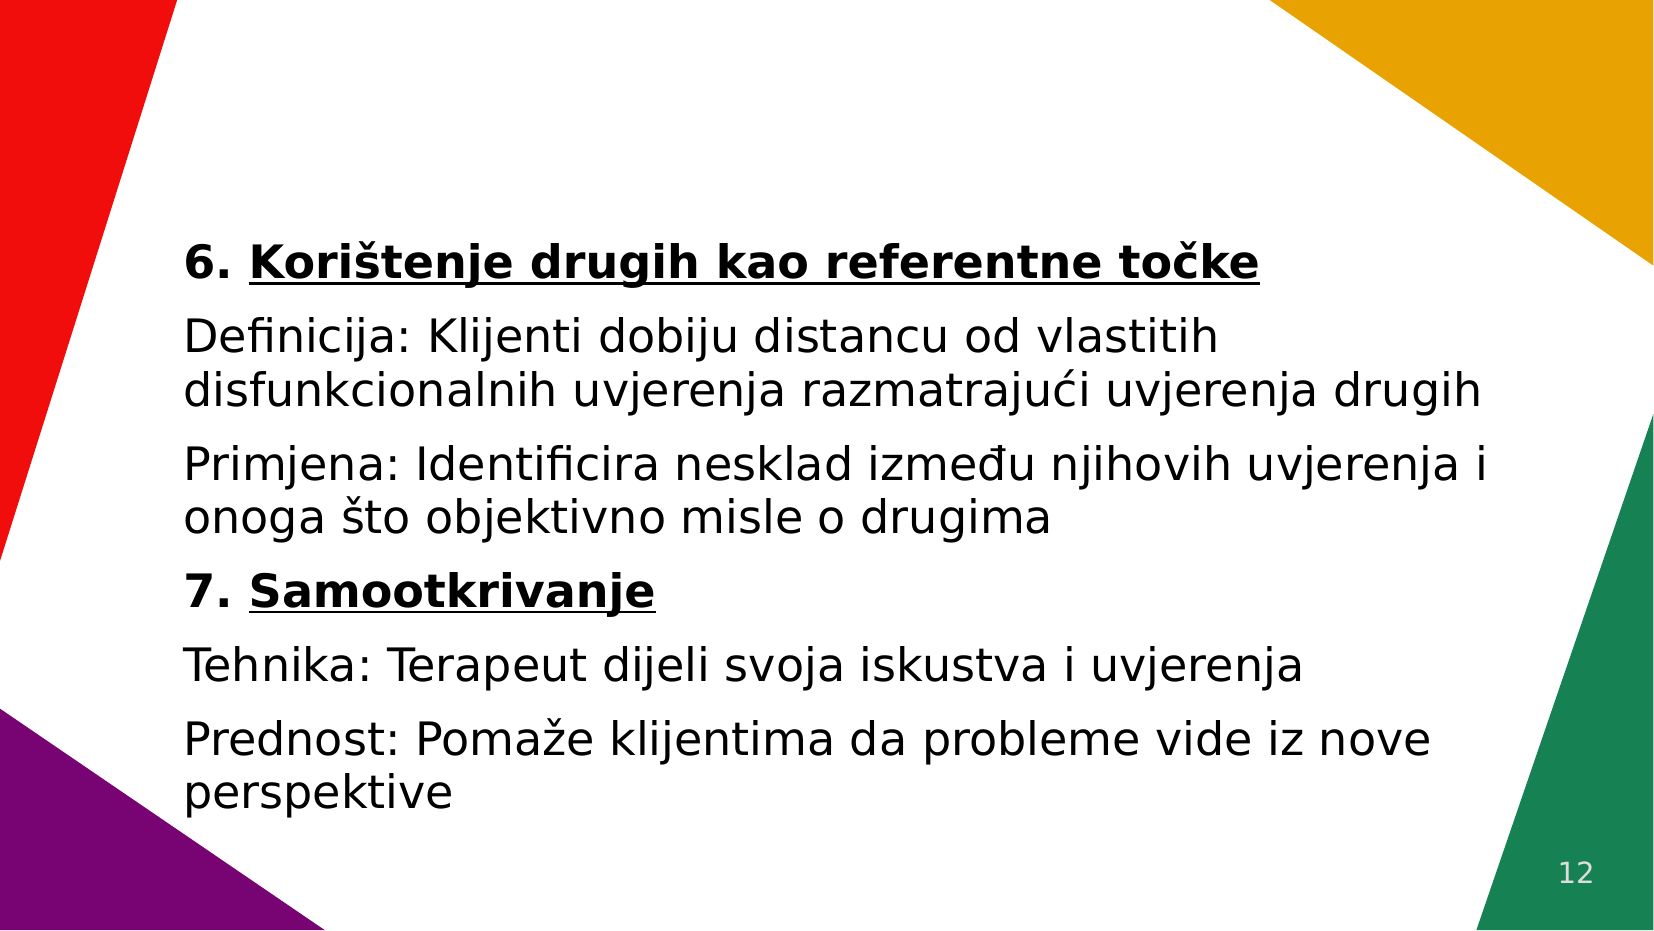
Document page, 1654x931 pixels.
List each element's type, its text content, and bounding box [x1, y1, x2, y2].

list 6. Korištenje drugih kao referentne točke Definicija: Klijenti dobiju distancu od vlastitih disfunkcionalnih uvjerenja razmatrajući uvjerenja drugih Primjena: Identificira nesklad između njihovih uvjerenja i onoga što objektivno misle o drugima 7. Samootkrivanje Tehnika: Terapeut dijeli svoja iskustva i uvjerenja Prednost: Pomaže klijentima da probleme vide iz nove perspektive [118, 236, 1536, 827]
